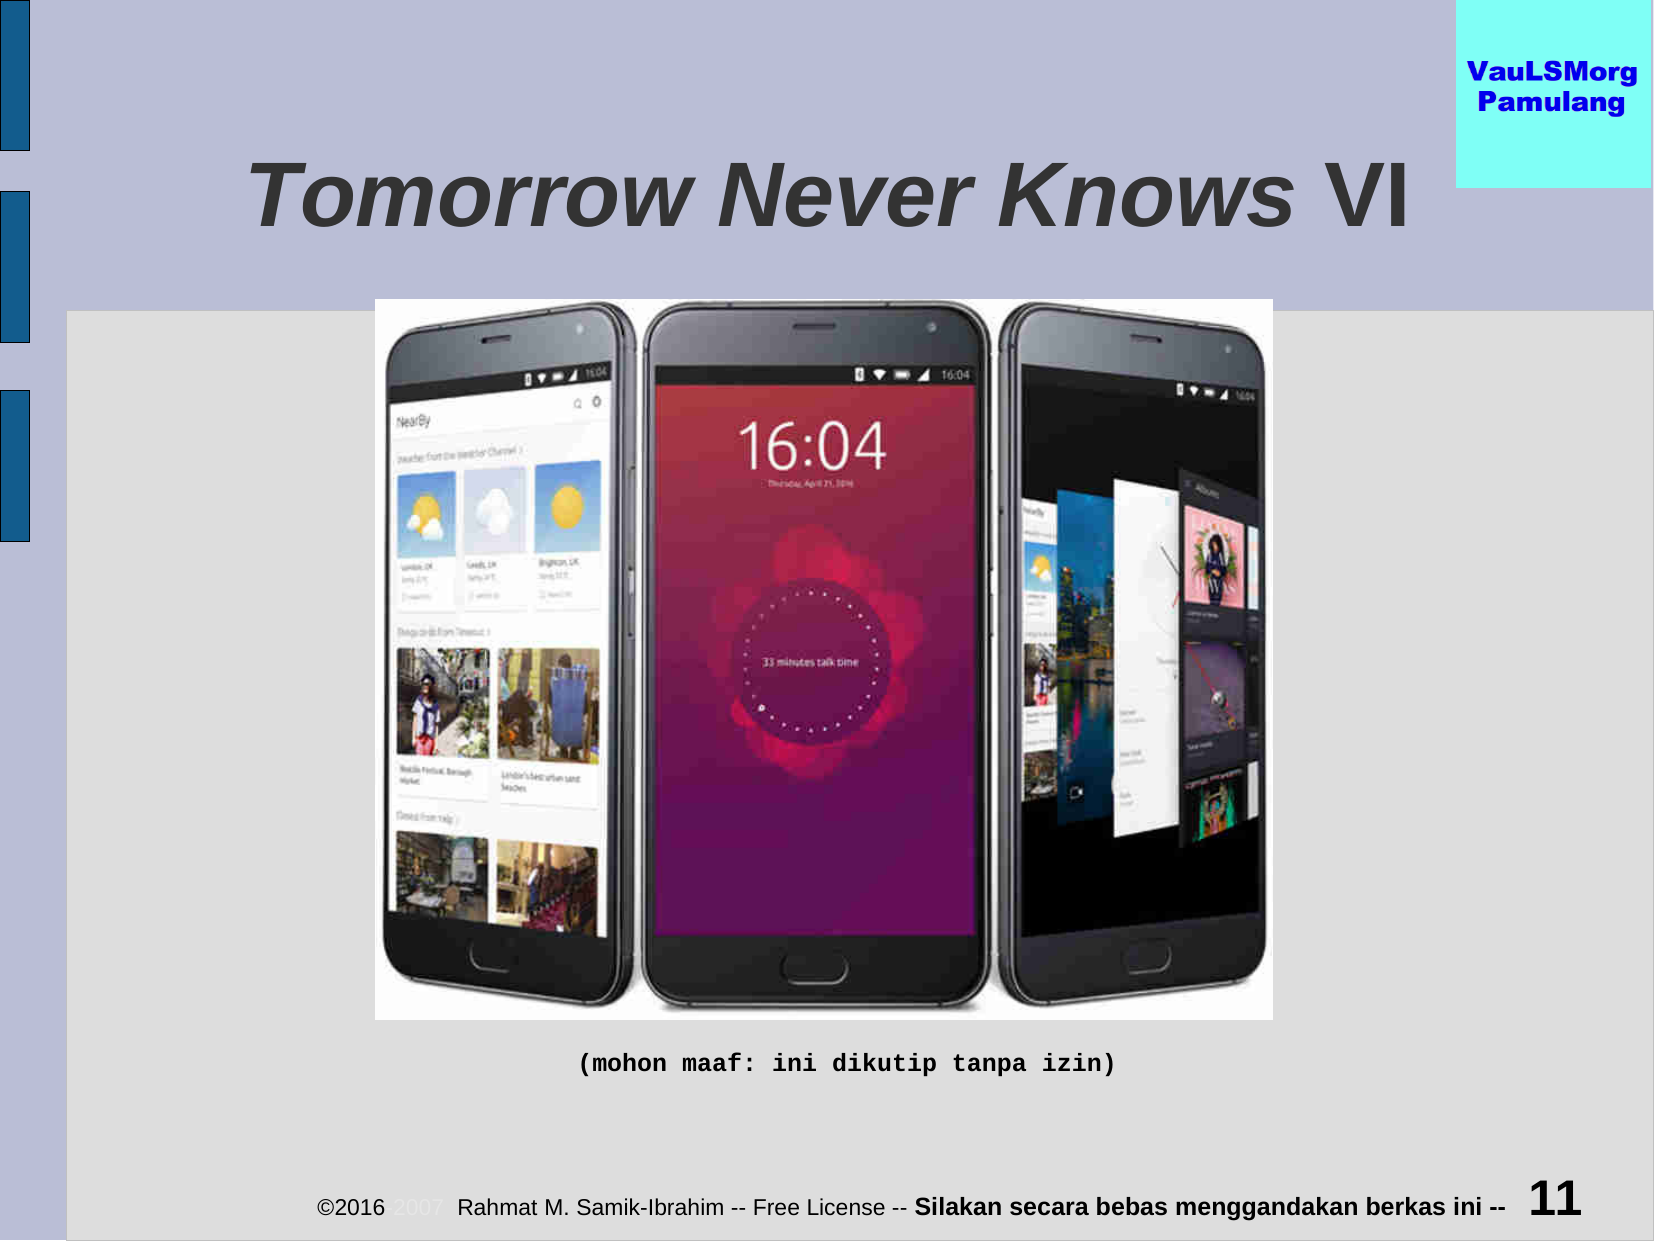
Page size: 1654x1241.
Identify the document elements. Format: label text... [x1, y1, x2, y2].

title Tomorrow Never Knows VI [121, 91, 1534, 299]
picture [1456, 0, 1651, 188]
text_box (mohon maaf: ini dikutip tanpa izin) [562, 1043, 1133, 1088]
picture [375, 299, 1273, 1020]
